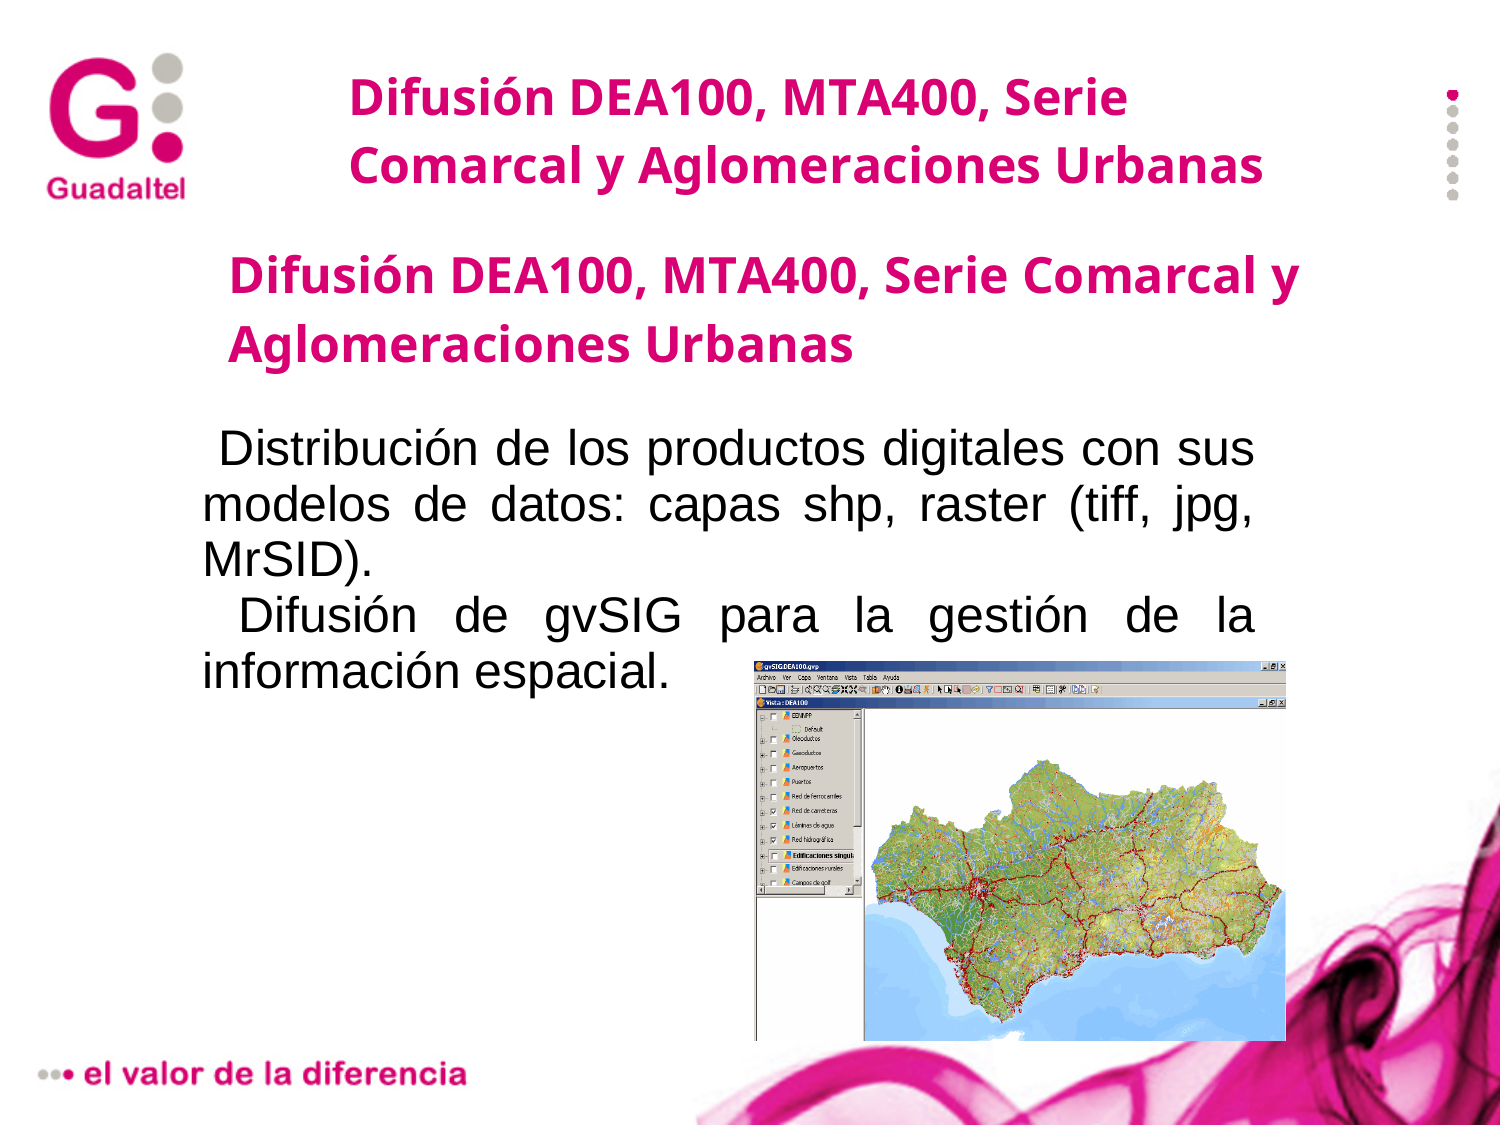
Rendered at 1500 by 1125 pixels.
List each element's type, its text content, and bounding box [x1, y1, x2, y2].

text_box Difusión DEA100, MTA400, Serie Comarcal y Aglomeraciones Urbanas [333, 54, 1308, 126]
text_box Distribución de los productos digitales con sus modelos de datos: capas shp, raster (tiff, jpg, MrSID). Difusión de gvSIG para la gestión de la información espacial. [188, 412, 1330, 766]
picture [0, 0, 1500, 1125]
text_box Difusión DEA100, MTA400, Serie Comarcal y Aglomeraciones Urbanas [213, 233, 1355, 423]
